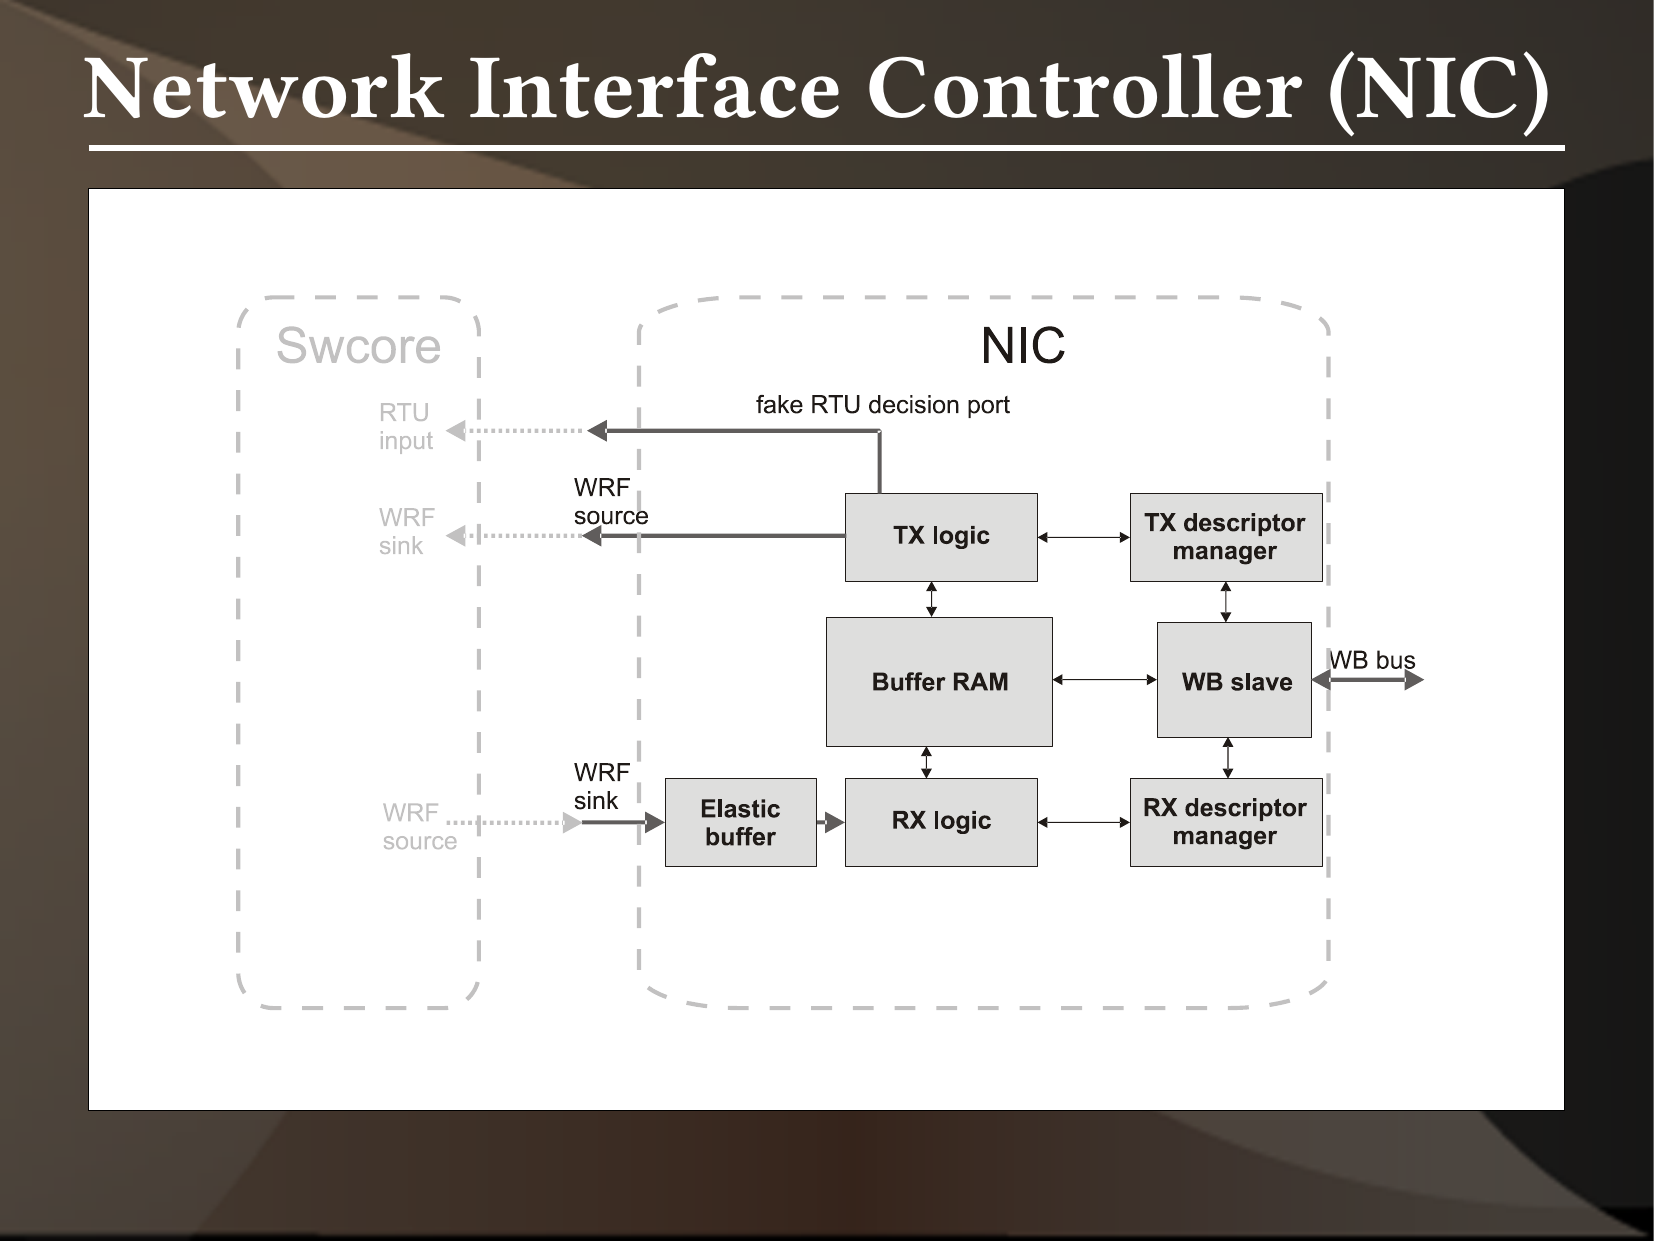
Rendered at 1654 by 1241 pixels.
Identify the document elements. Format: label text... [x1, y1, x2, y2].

picture [0, 0, 1654, 1241]
title Network Interface Controller (NIC) [82, 35, 1571, 140]
text_box [88, 188, 1565, 1111]
